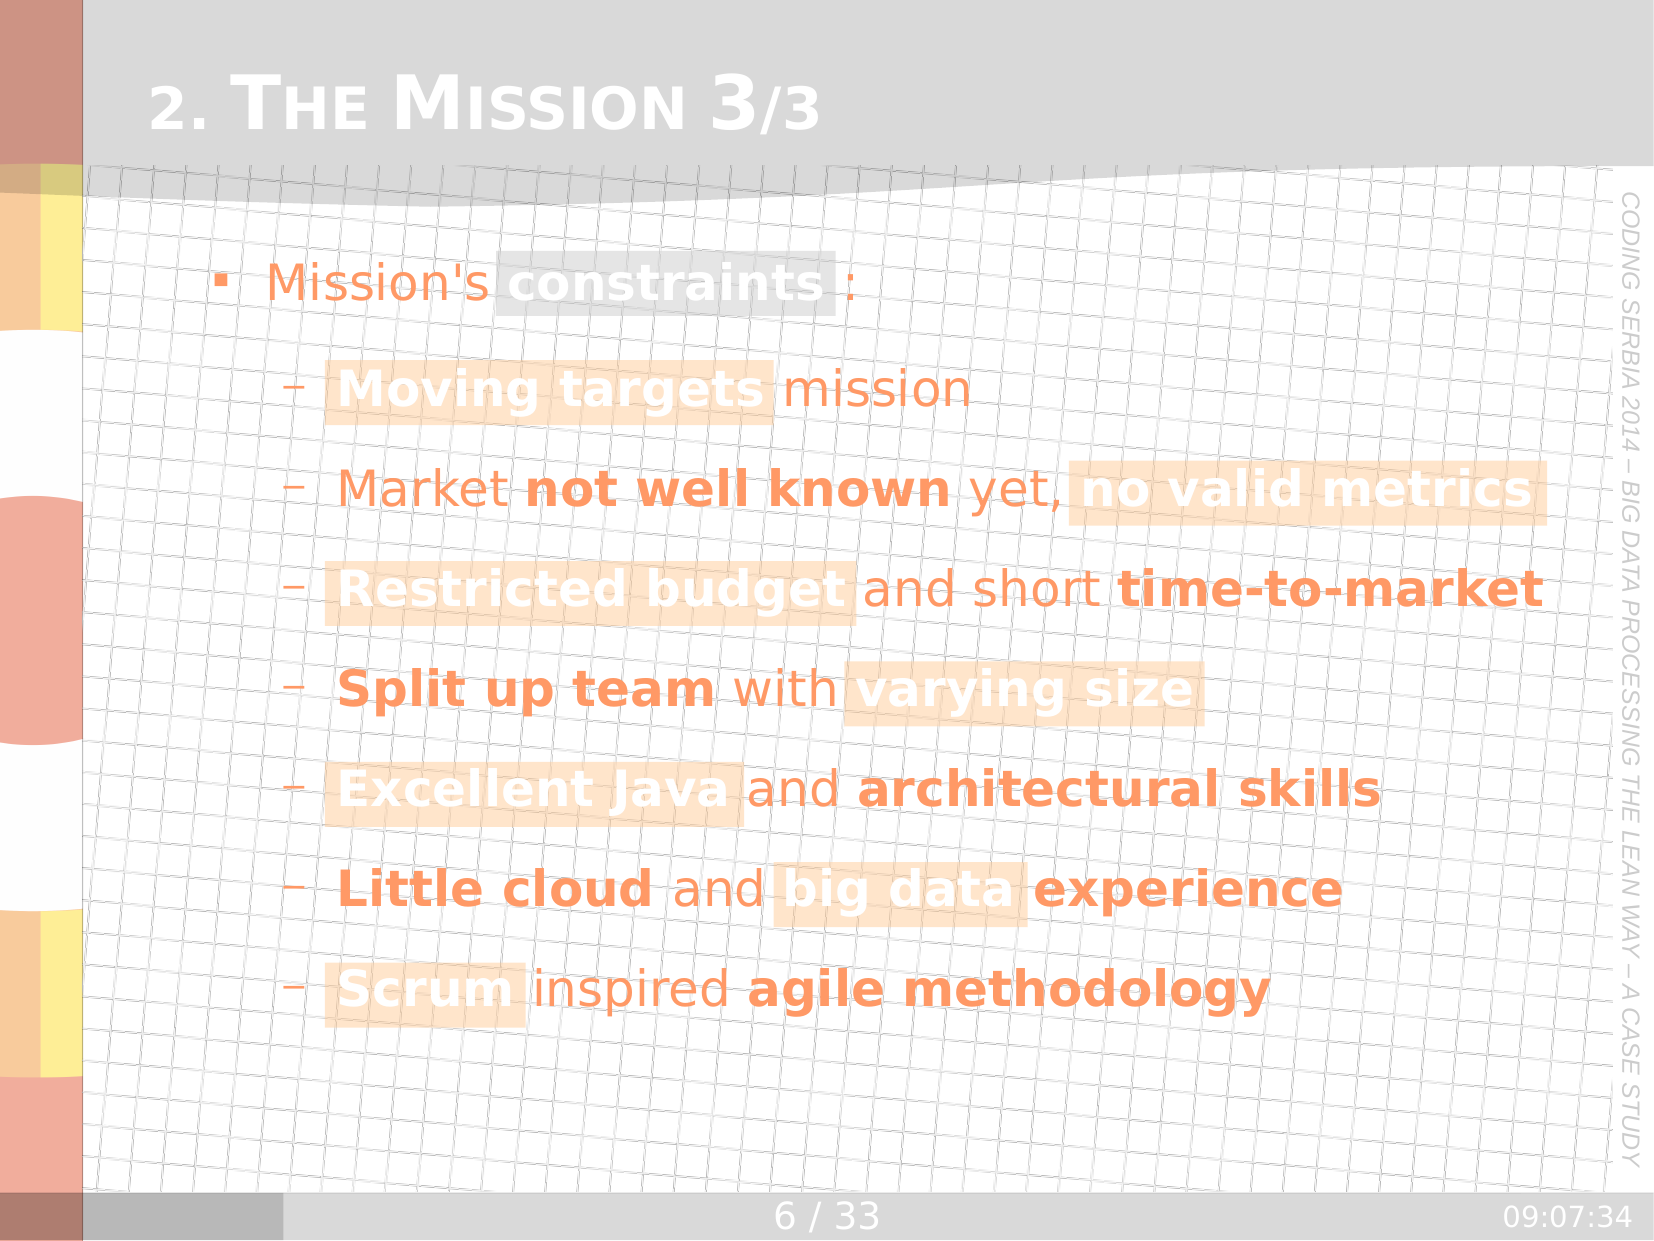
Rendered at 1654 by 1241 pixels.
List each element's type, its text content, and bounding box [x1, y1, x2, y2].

text_box [0, 1192, 284, 1241]
picture [82, 165, 1613, 1192]
title 2. THE MISSION 3/3 [147, 41, 1565, 166]
list Mission's constraints : Moving targets mission Market not well known yet, no valid metrics Restricted budget and short time-to-market Split up team with varying size Excellent Java and architectural skills Little cloud and big data experience Scrum inspired agile methodology [194, 253, 1554, 1188]
